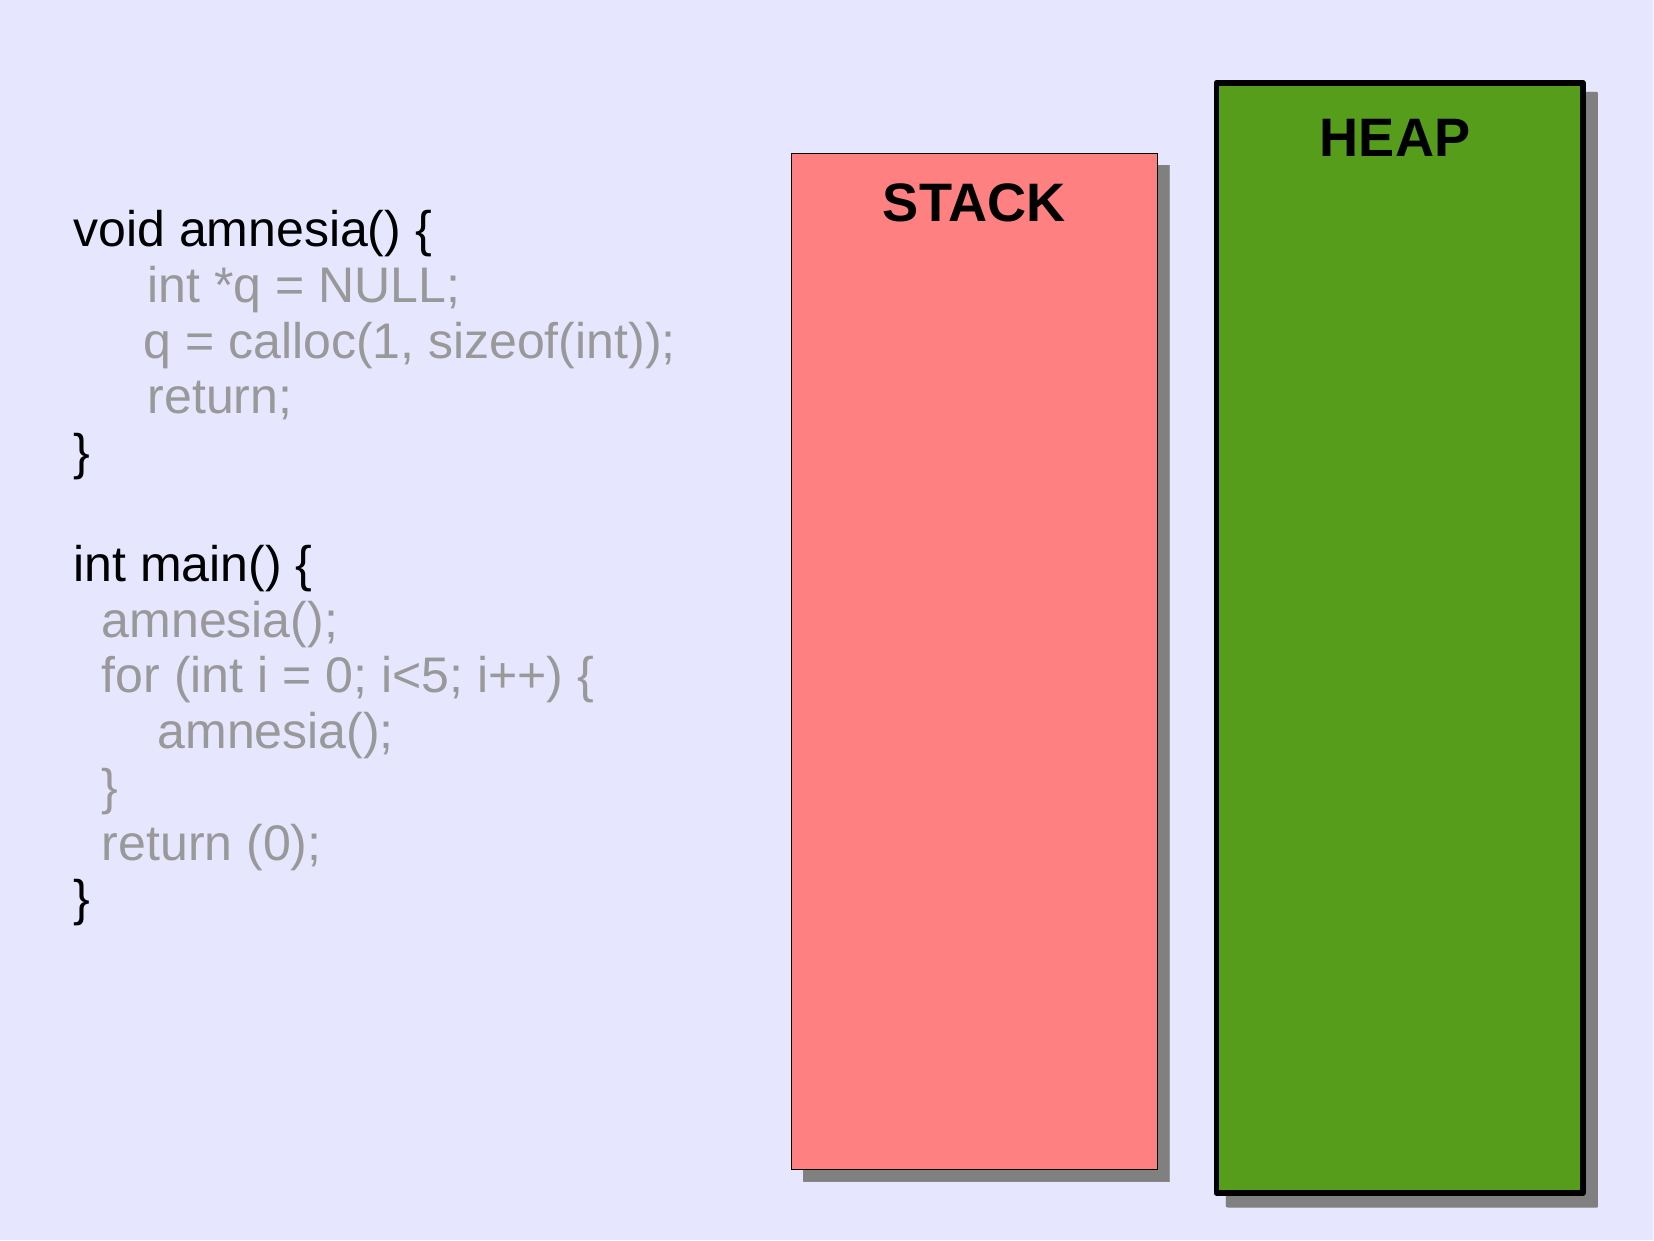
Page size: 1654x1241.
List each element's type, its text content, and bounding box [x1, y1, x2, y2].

text_box STACK [868, 165, 1128, 241]
text_box void amnesia() { int *q = NULL; q = calloc(1, sizeof(int)); return; } int main() { amnesia(); for (int i = 0; i<5; i++) { amnesia(); } return (0); } [59, 82, 792, 976]
text_box HEAP [1305, 100, 1565, 176]
text_box [791, 153, 1158, 1170]
text_box [1216, 82, 1583, 1193]
